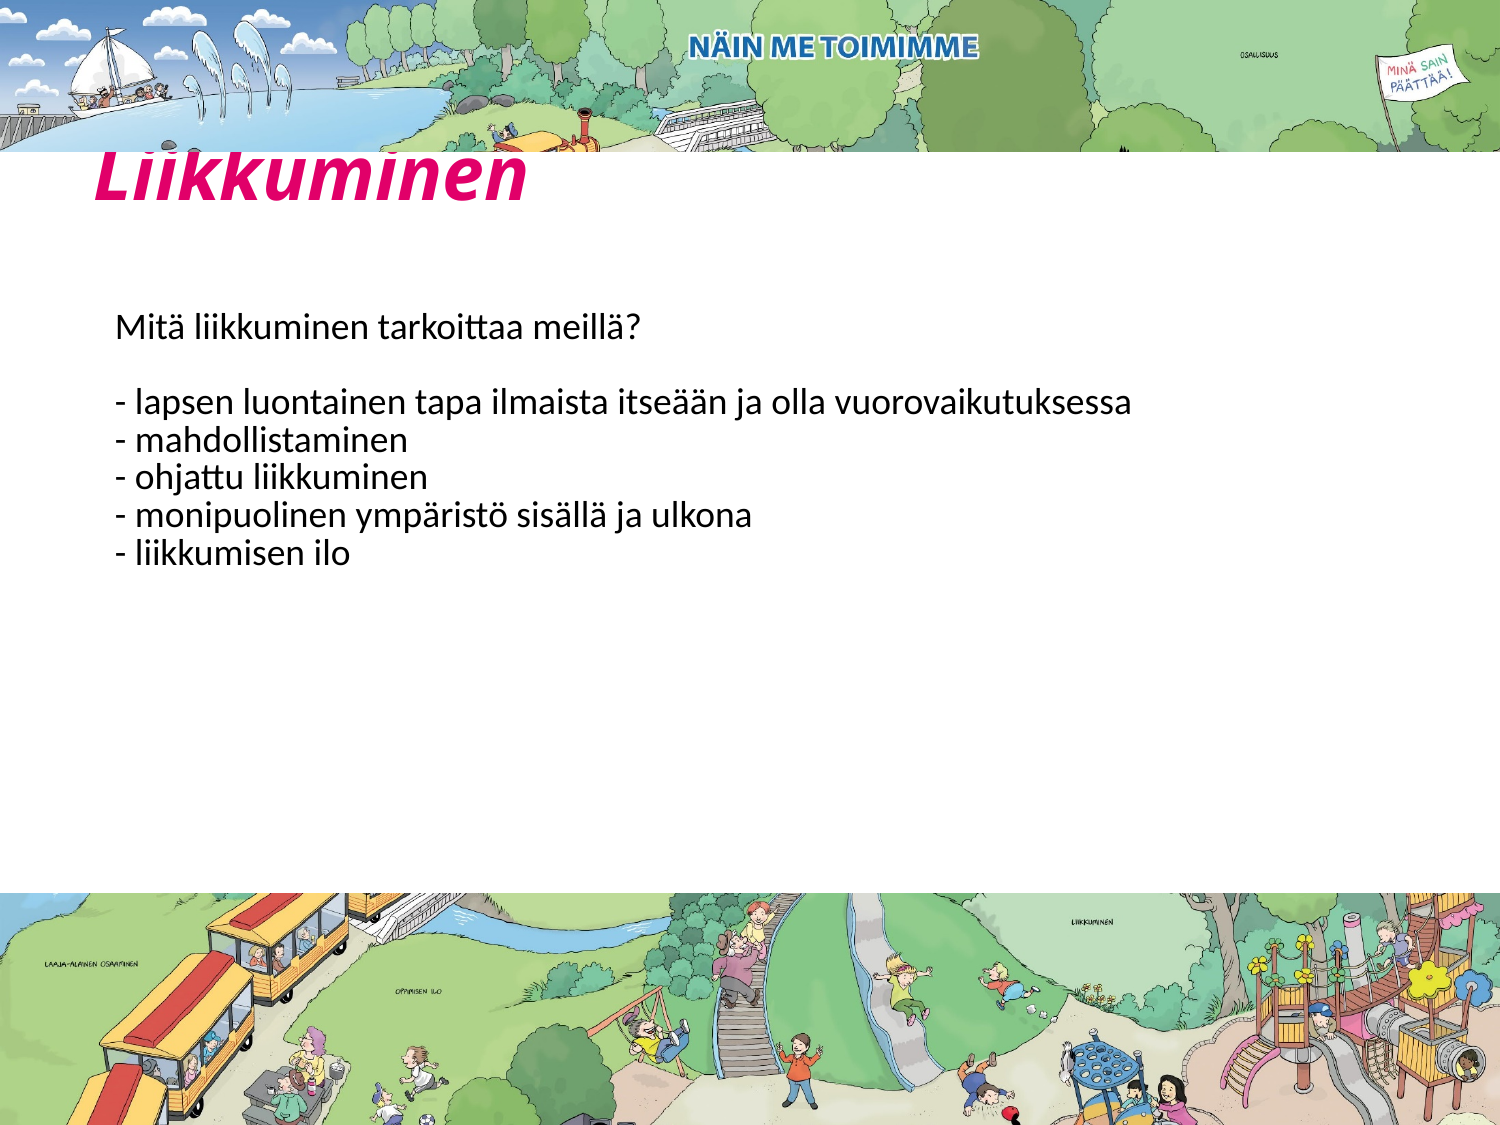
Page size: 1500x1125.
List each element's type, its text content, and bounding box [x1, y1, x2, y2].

title Liikkuminen [79, 152, 1430, 303]
text_box Mitä liikkuminen tarkoittaa meillä? - lapsen luontainen tapa ilmaista itseään ja olla vuorovaikutuksessa - mahdollistaminen - ohjattu liikkuminen - monipuolinen ympäristö sisällä ja ulkona - liikkumisen ilo [100, 303, 1188, 960]
picture [0, 893, 1500, 1125]
picture [0, 0, 1500, 152]
